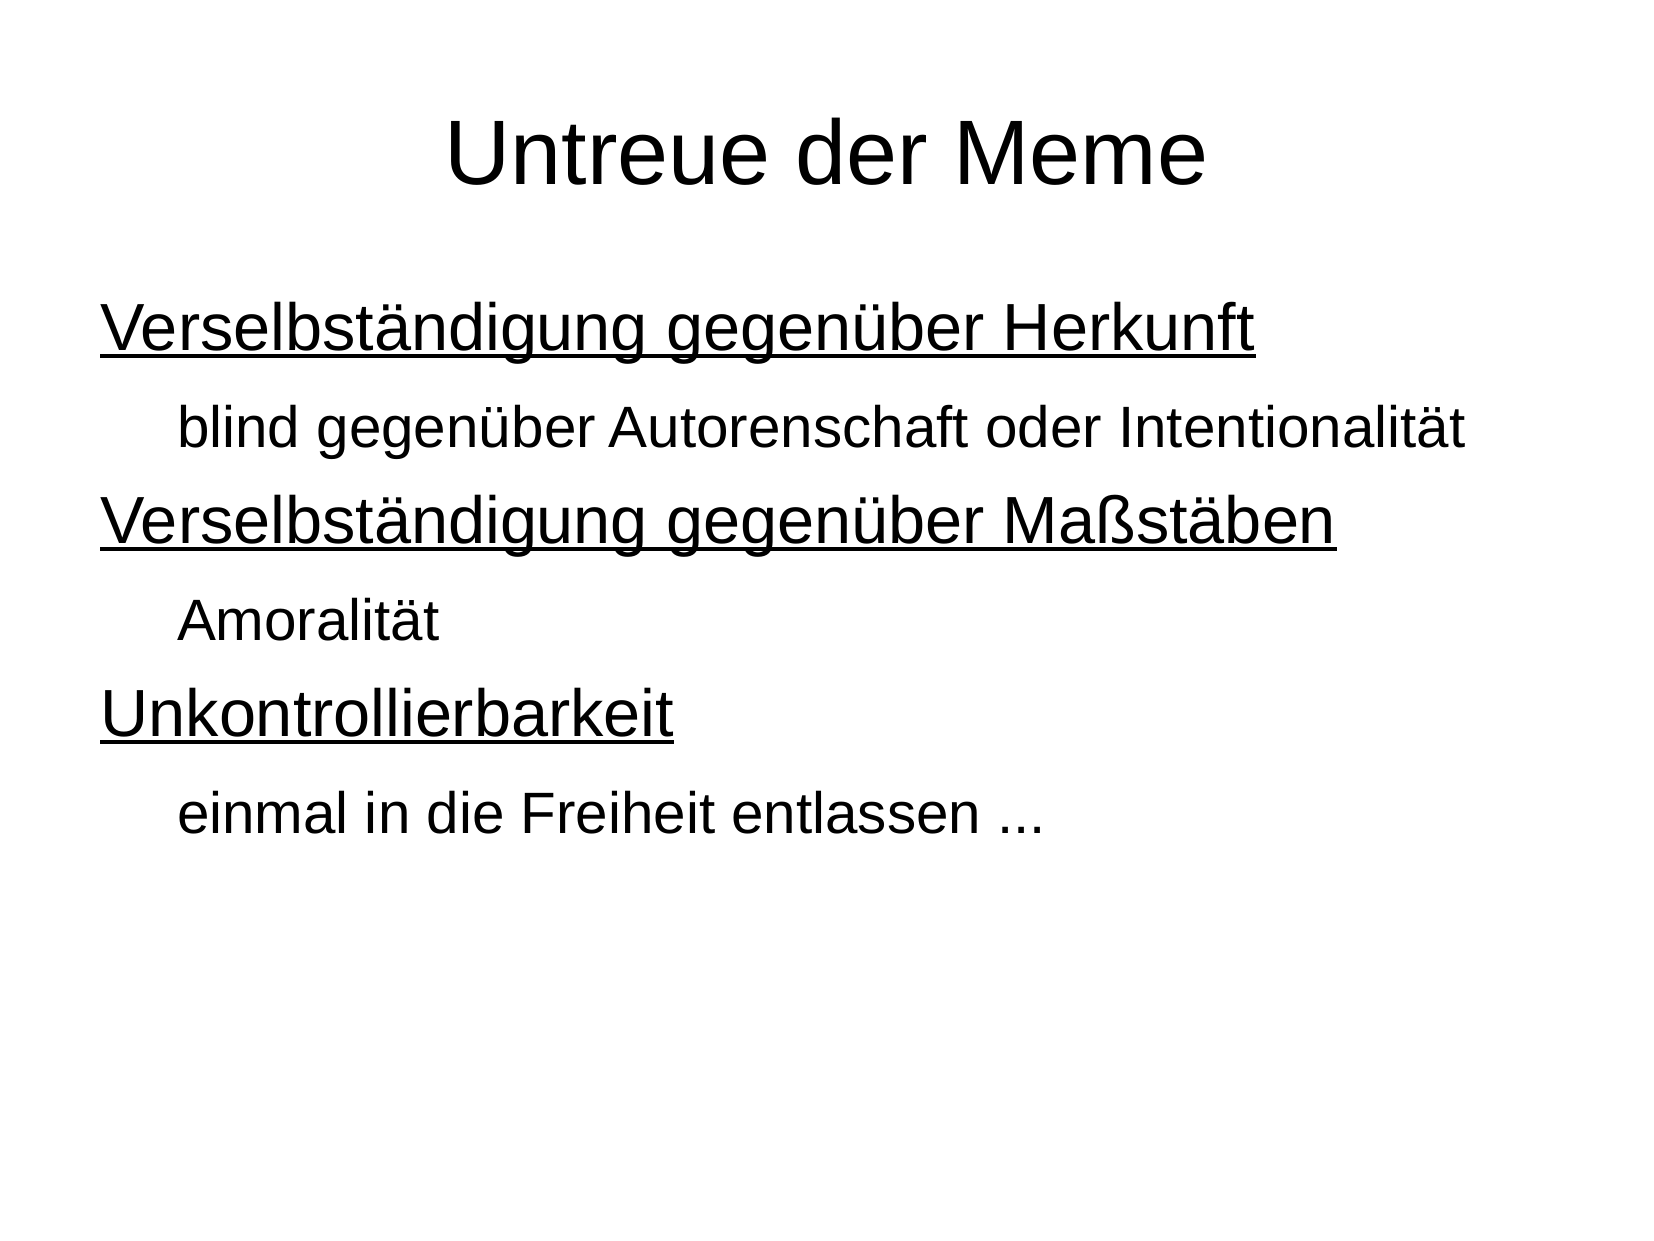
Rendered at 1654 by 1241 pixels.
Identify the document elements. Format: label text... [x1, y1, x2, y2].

title Untreue der Meme [82, 56, 1571, 250]
list Verselbständigung gegenüber Herkunft blind gegenüber Autorenschaft oder Intentionalität Verselbständigung gegenüber Maßstäben Amoralität Unkontrollierbarkeit einmal in die Freiheit entlassen ... [82, 290, 1571, 1094]
